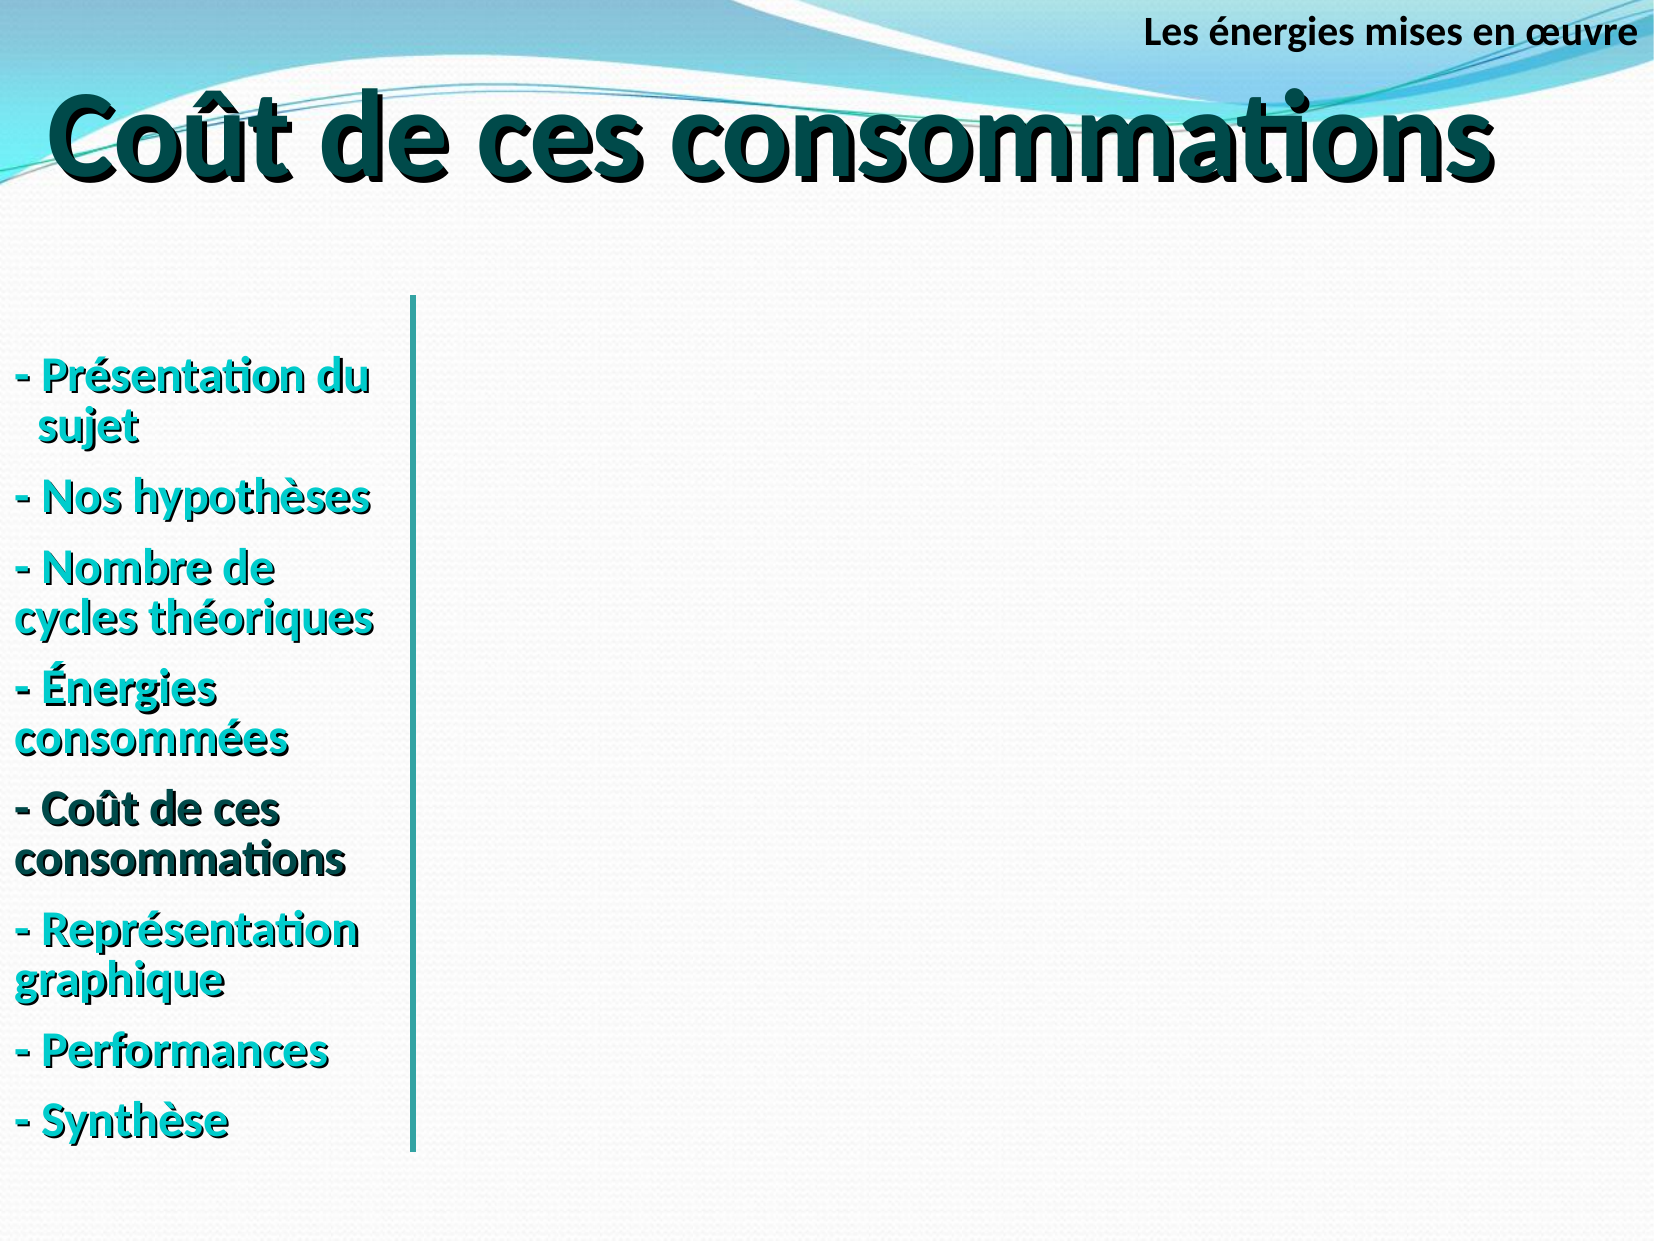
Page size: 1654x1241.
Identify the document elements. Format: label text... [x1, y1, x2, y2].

text_box Coût de ces consommations [29, 59, 1654, 233]
text_box - Présentation du sujet - Nos hypothèses - Nombre de cycles théoriques - Énergies consommées - Coût de ces consommations - Représentation graphique - Performances - Synthèse [0, 259, 414, 1241]
text_box Les énergies mises en œuvre [265, 2, 1654, 69]
picture [0, 0, 1654, 1241]
